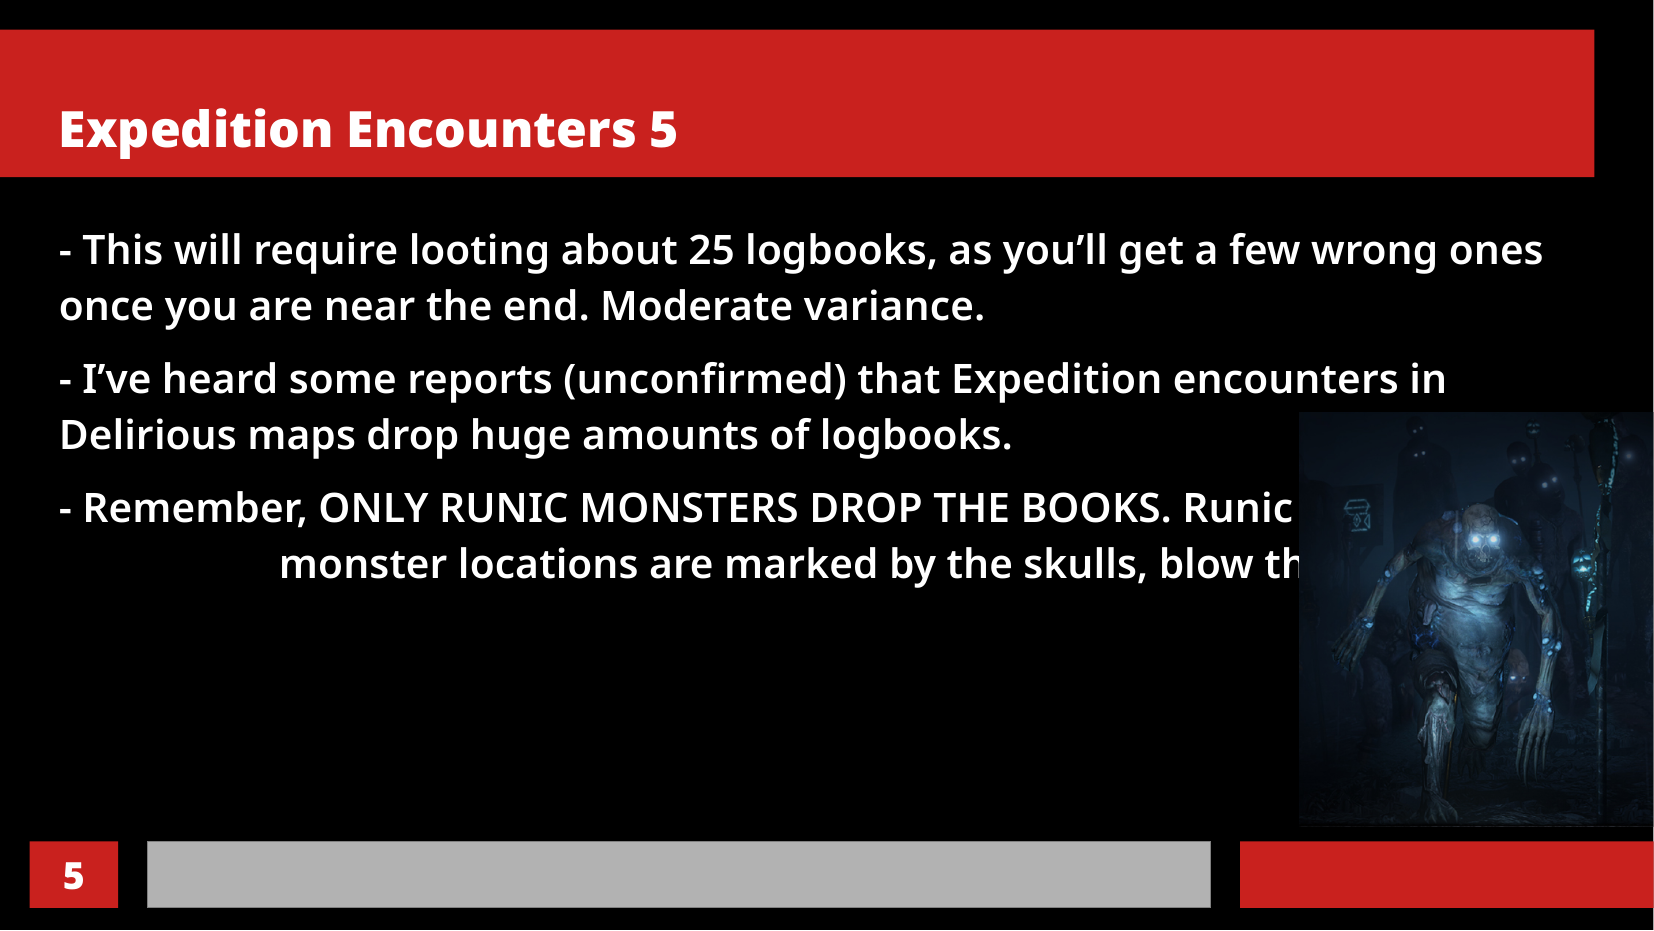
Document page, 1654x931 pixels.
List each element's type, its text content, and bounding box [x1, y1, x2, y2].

title Expedition Encounters 5 [59, 44, 1595, 163]
list - This will require looting about 25 logbooks, as you’ll get a few wrong ones once you are near the end. Moderate variance. - I’ve heard some reports (unconfirmed) that Expedition encounters in Delirious maps drop huge amounts of logbooks. - Remember, ONLY RUNIC MONSTERS DROP THE BOOKS. Runic monster locations are marked by the skulls, blow them up. [59, 221, 1565, 798]
picture [1299, 412, 1654, 827]
